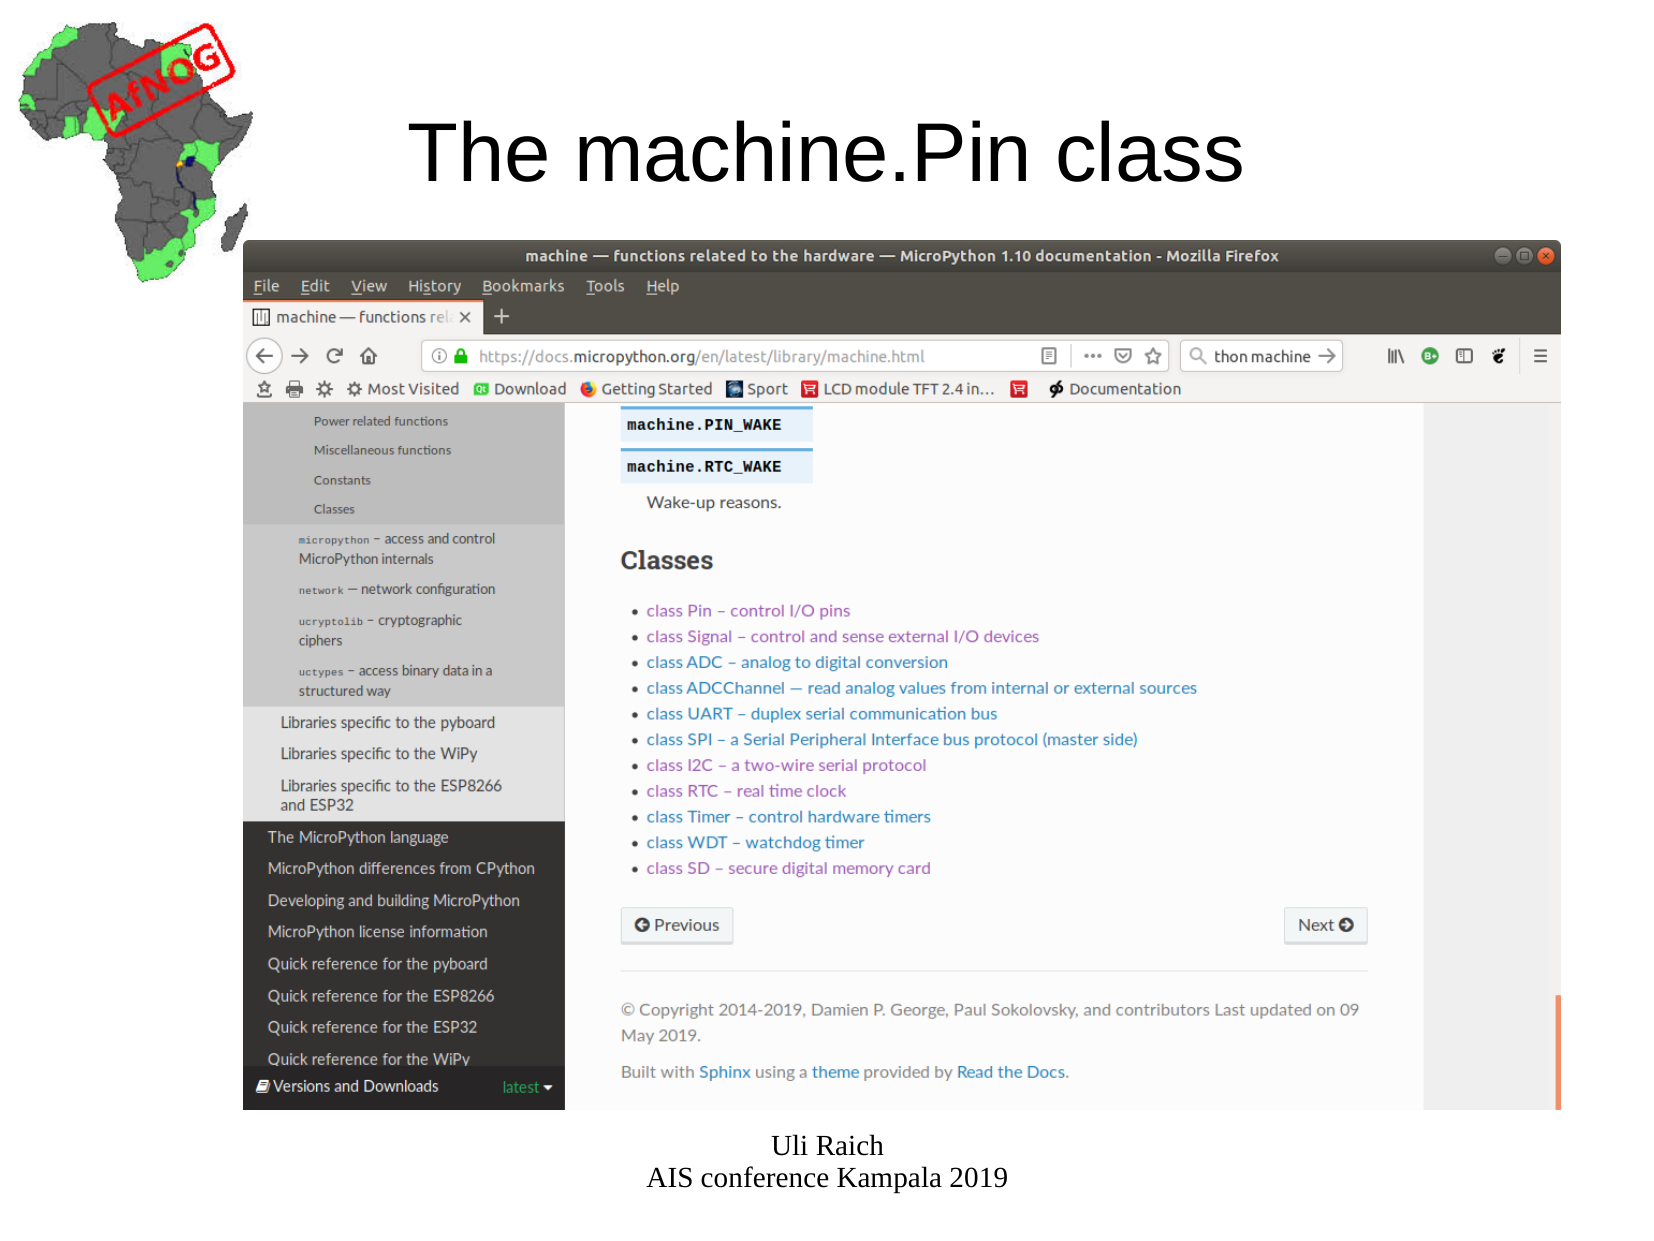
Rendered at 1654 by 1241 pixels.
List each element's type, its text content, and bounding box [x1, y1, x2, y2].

picture [9, 0, 1561, 1111]
title The machine.Pin class [82, 49, 1571, 257]
